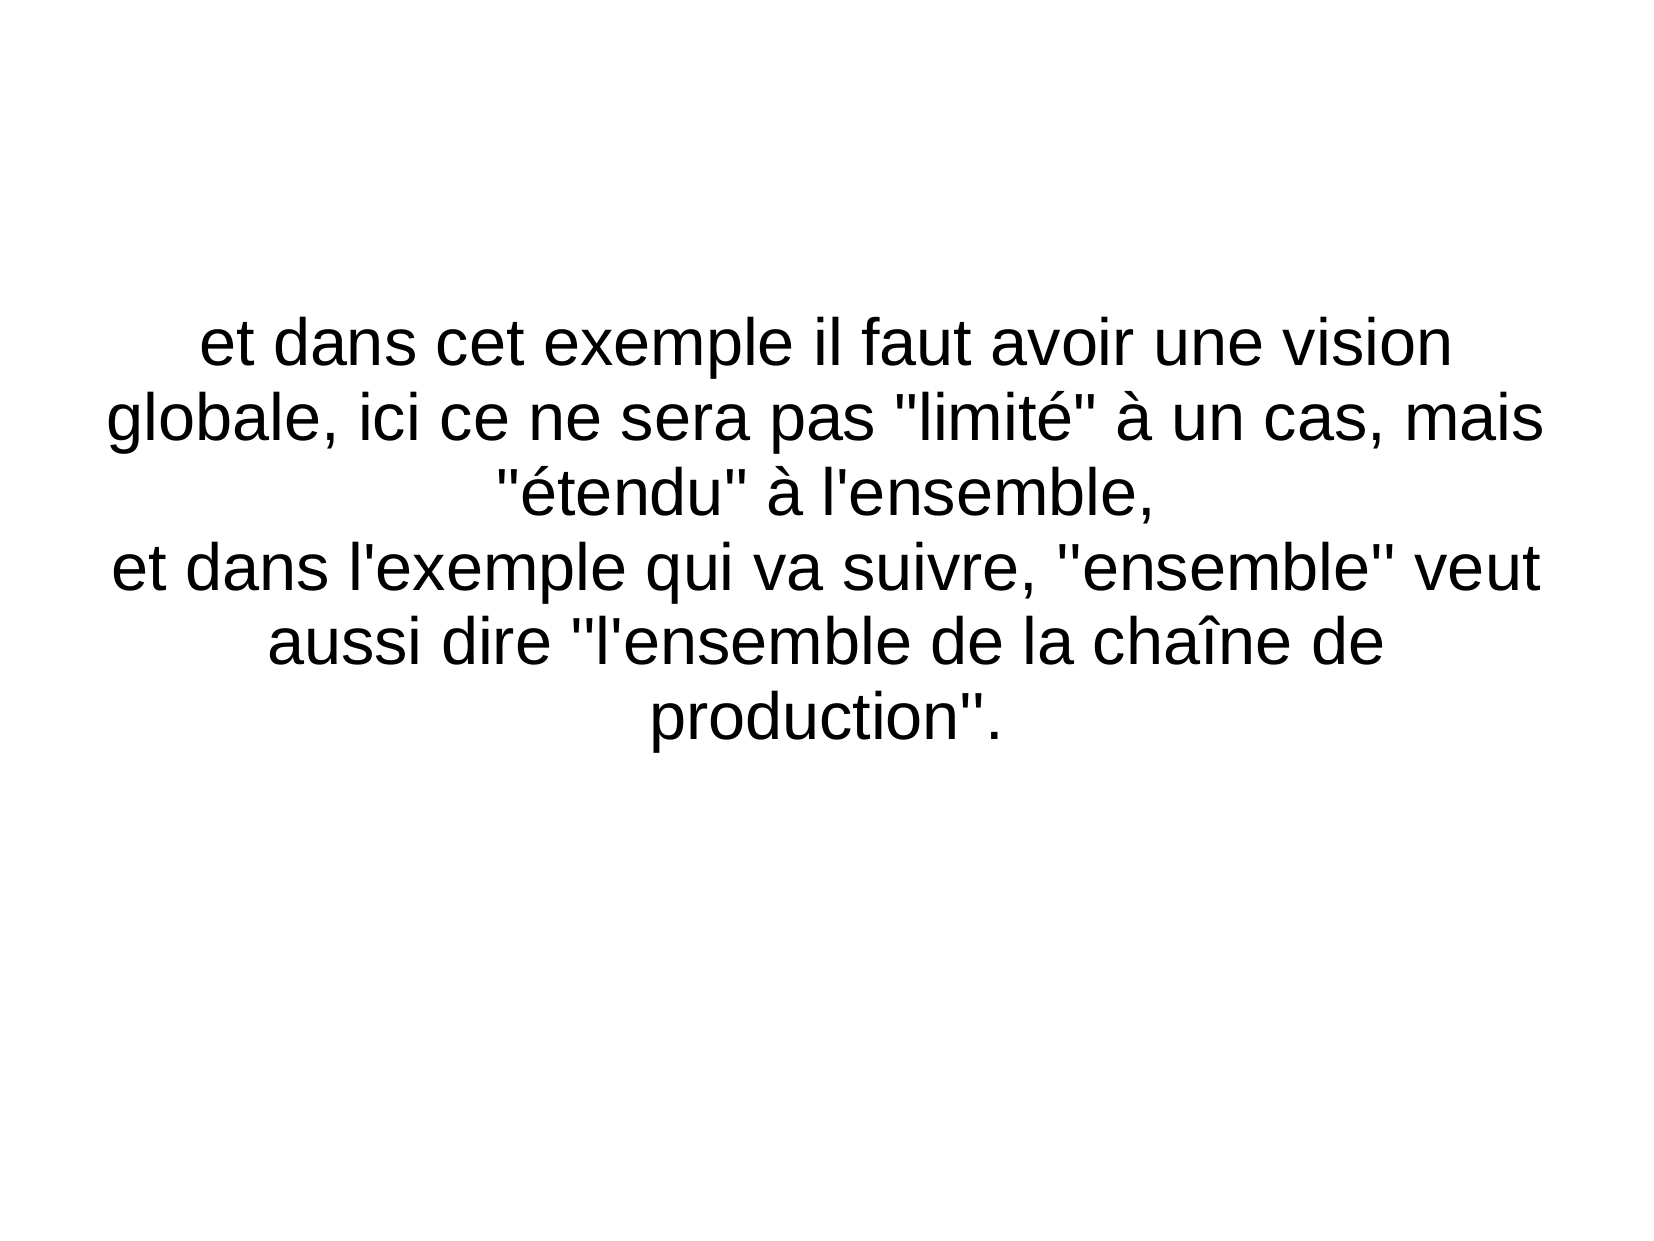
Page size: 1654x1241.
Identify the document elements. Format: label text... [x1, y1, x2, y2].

subtitle et dans cet exemple il faut avoir une vision globale, ici ce ne sera pas "limité" à un cas, mais "étendu" à l'ensemble, et dans l'exemple qui va suivre, ''ensemble'' veut aussi dire ''l'ensemble de la chaîne de production''. [82, 49, 1571, 1010]
